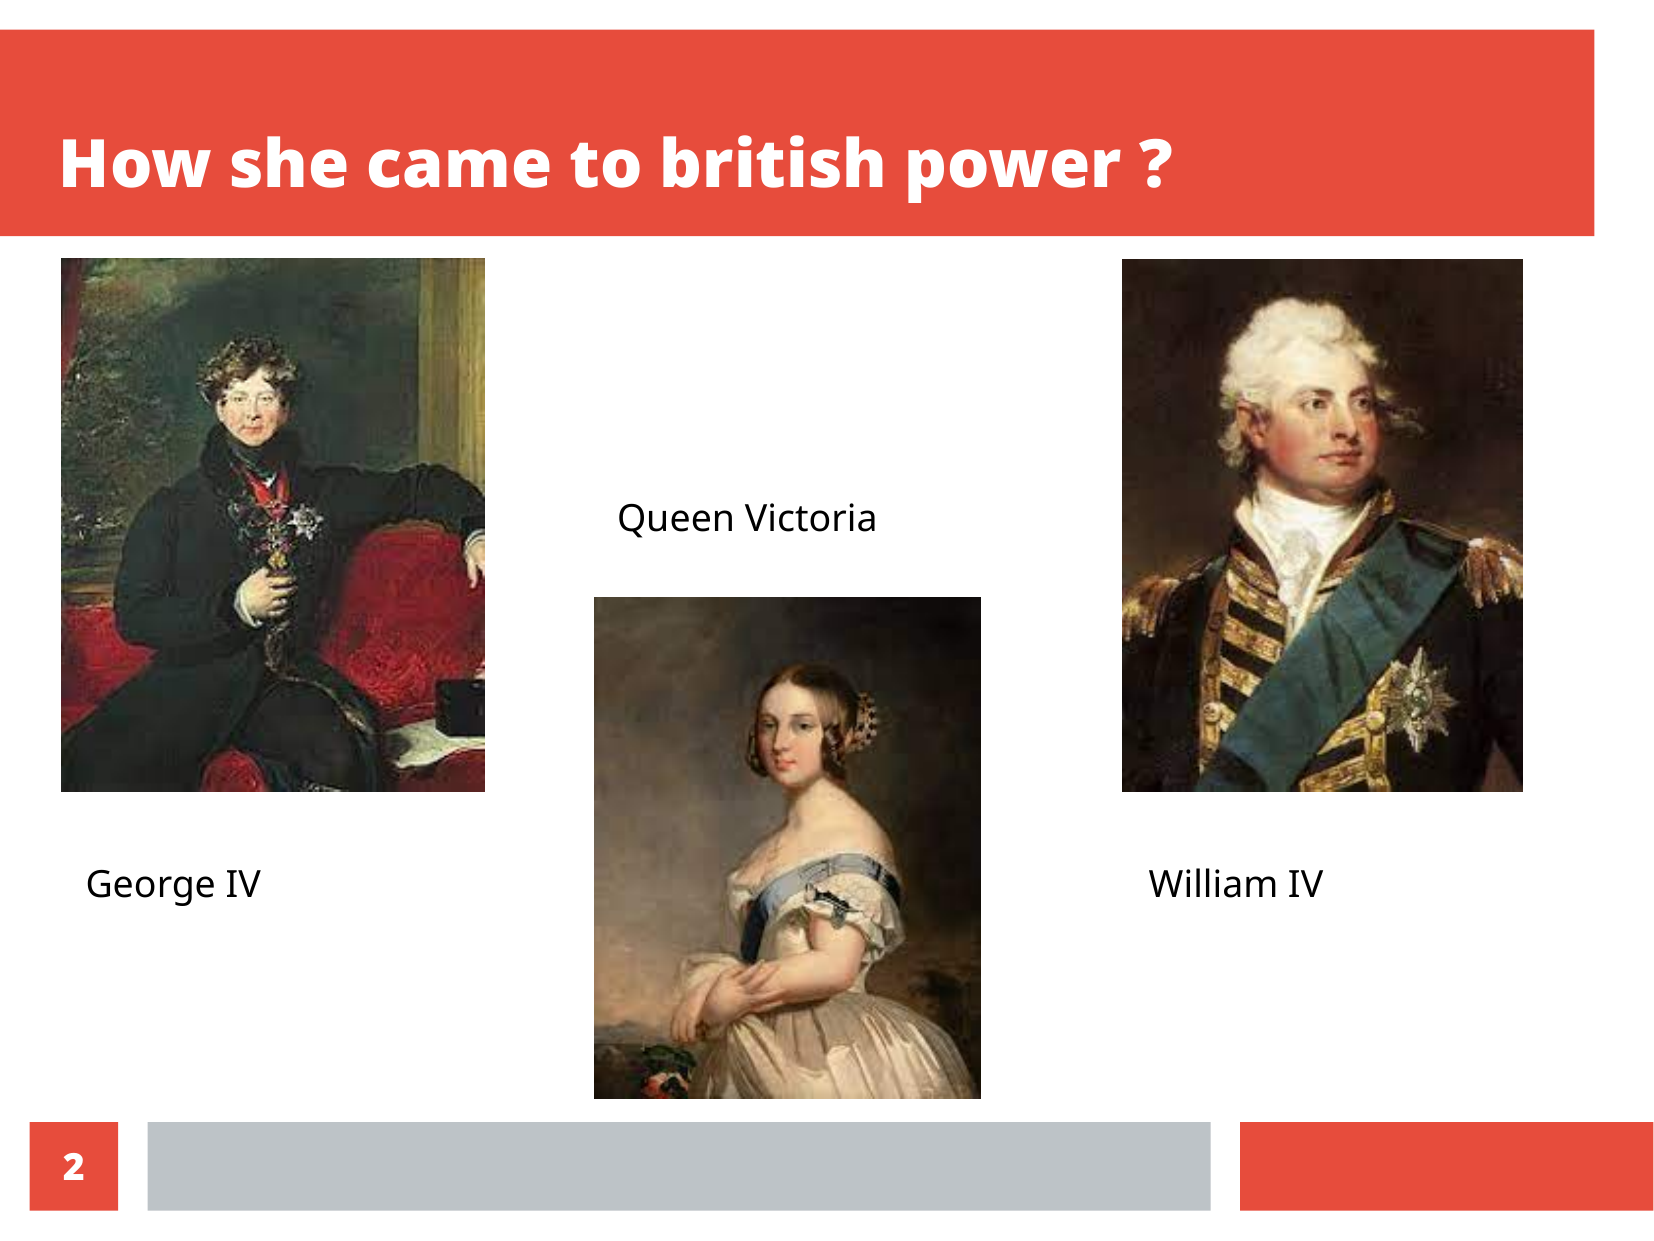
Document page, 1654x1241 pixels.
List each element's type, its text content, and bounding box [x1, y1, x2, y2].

picture [1122, 259, 1523, 792]
picture [594, 597, 981, 1099]
text_box William IV [1133, 850, 1512, 913]
text_box Queen Victoria [602, 484, 969, 547]
title How she came to british power ? [59, 59, 1595, 207]
text_box George IV [70, 850, 473, 913]
picture [61, 258, 485, 792]
